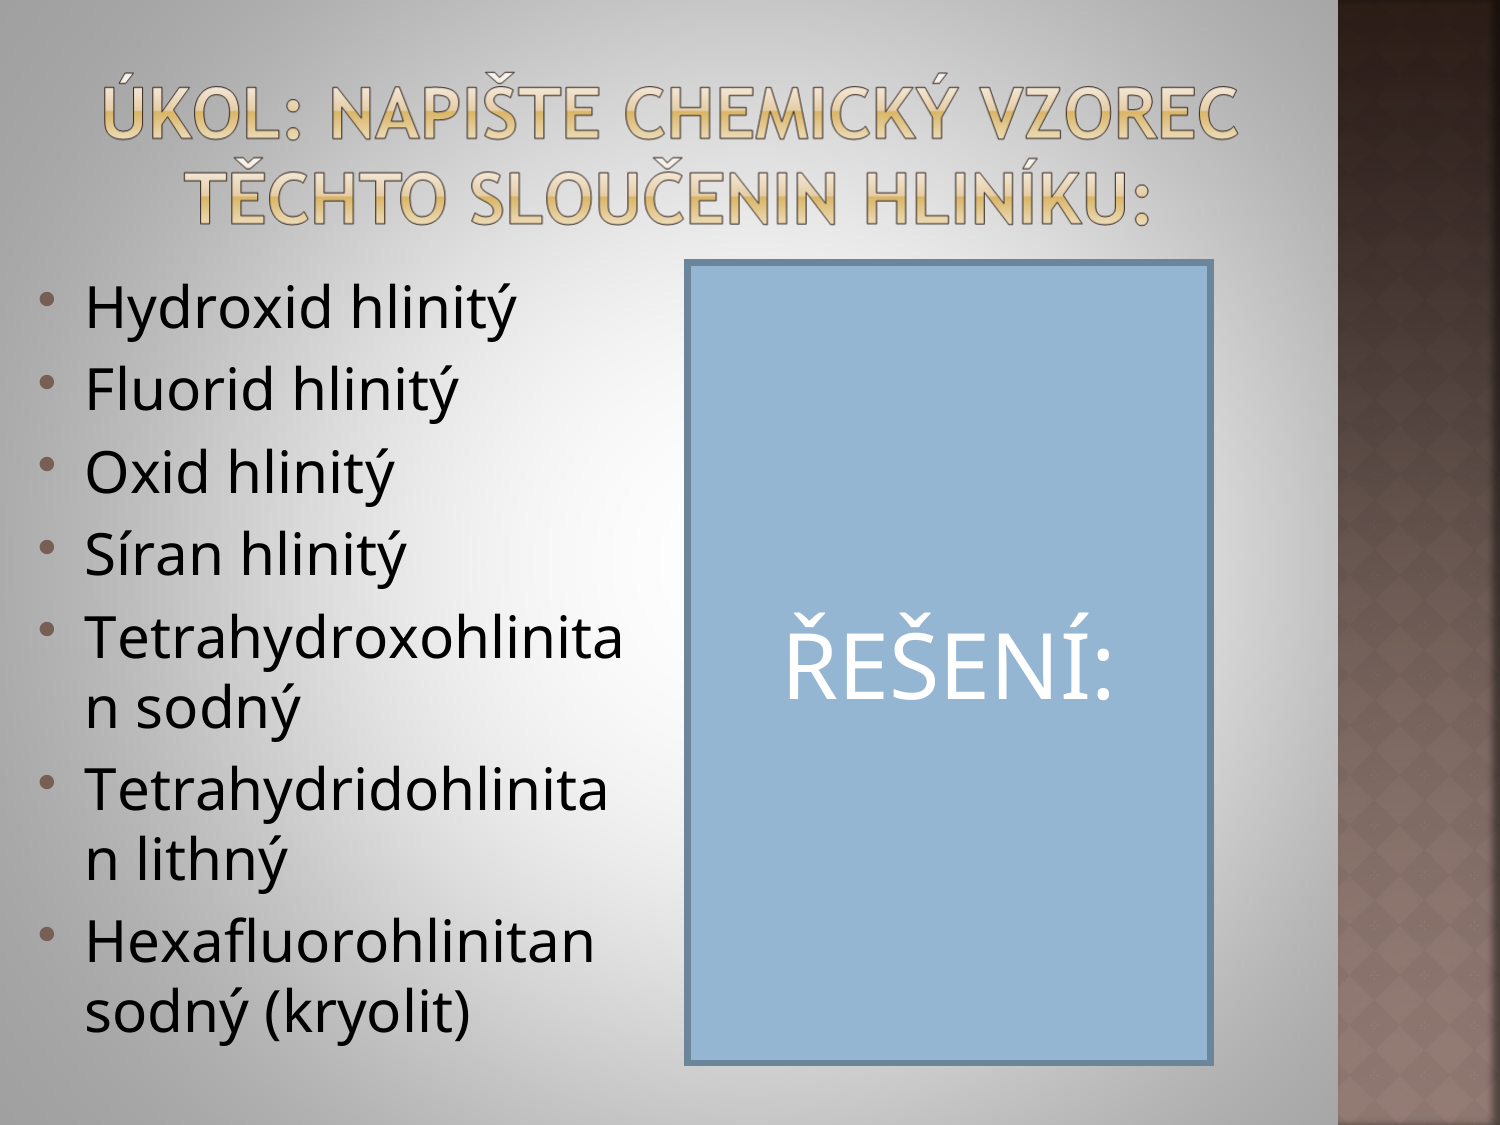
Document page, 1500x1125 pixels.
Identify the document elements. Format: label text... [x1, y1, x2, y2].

list Hydroxid hlinitý Fluorid hlinitý Oxid hlinitý Síran hlinitý Tetrahydroxohlinitan sodný Tetrahydridohlinitan lithný Hexafluorohlinitan sodný (kryolit) [24, 262, 653, 1125]
list Al(OH)3 AlF3 Al2O3 Al2(SO4)3 Na[Al(OH)4] Li[AlH4] Na3[AlF6] [685, 262, 1263, 1070]
text_box ŘEŠENÍ: [687, 262, 1211, 1063]
text_box [57, 48, 1303, 283]
picture [0, 0, 1500, 1125]
